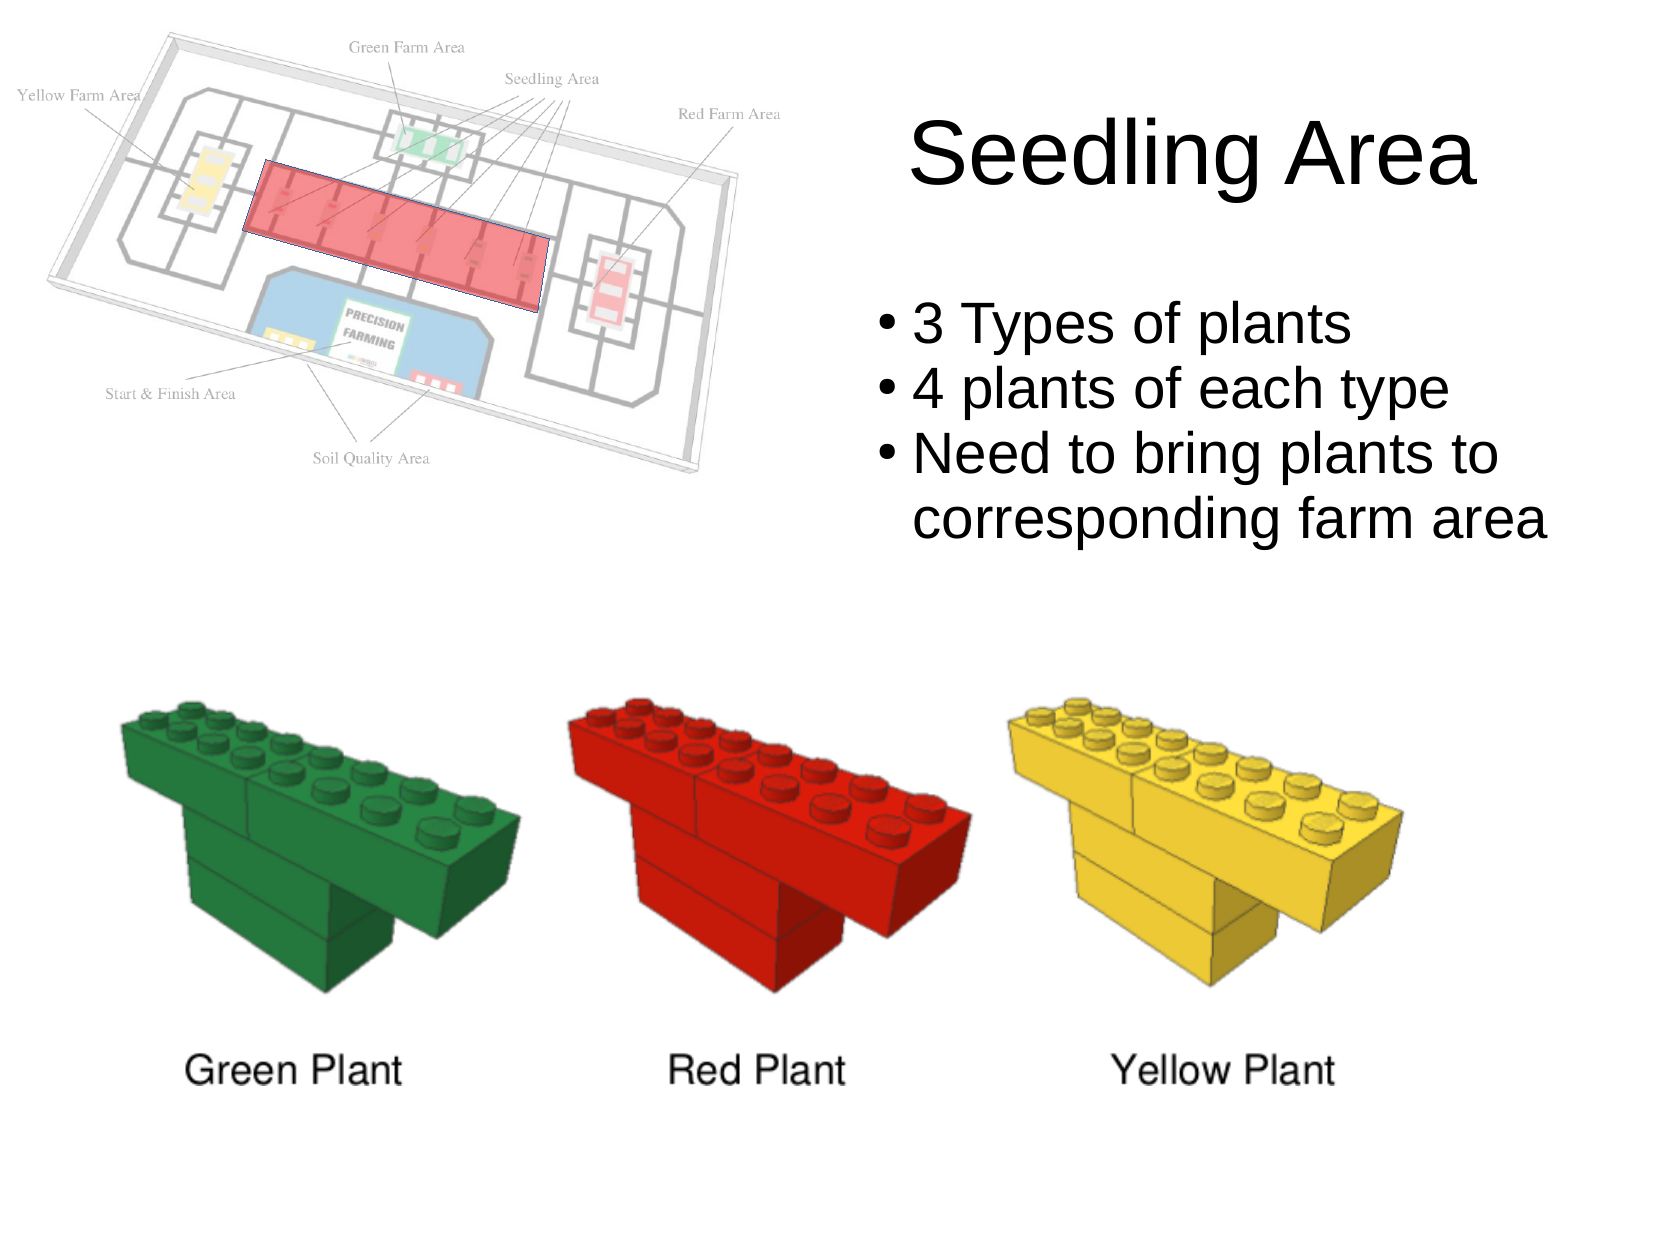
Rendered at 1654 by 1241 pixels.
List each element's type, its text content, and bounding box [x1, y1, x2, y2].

picture [118, 696, 1406, 1086]
title Seedling Area [814, 49, 1571, 257]
text_box [242, 159, 550, 313]
text_box 3 Types of plants 4 plants of each type Need to bring plants to corresponding farm area [862, 283, 1583, 559]
picture [17, 28, 781, 479]
